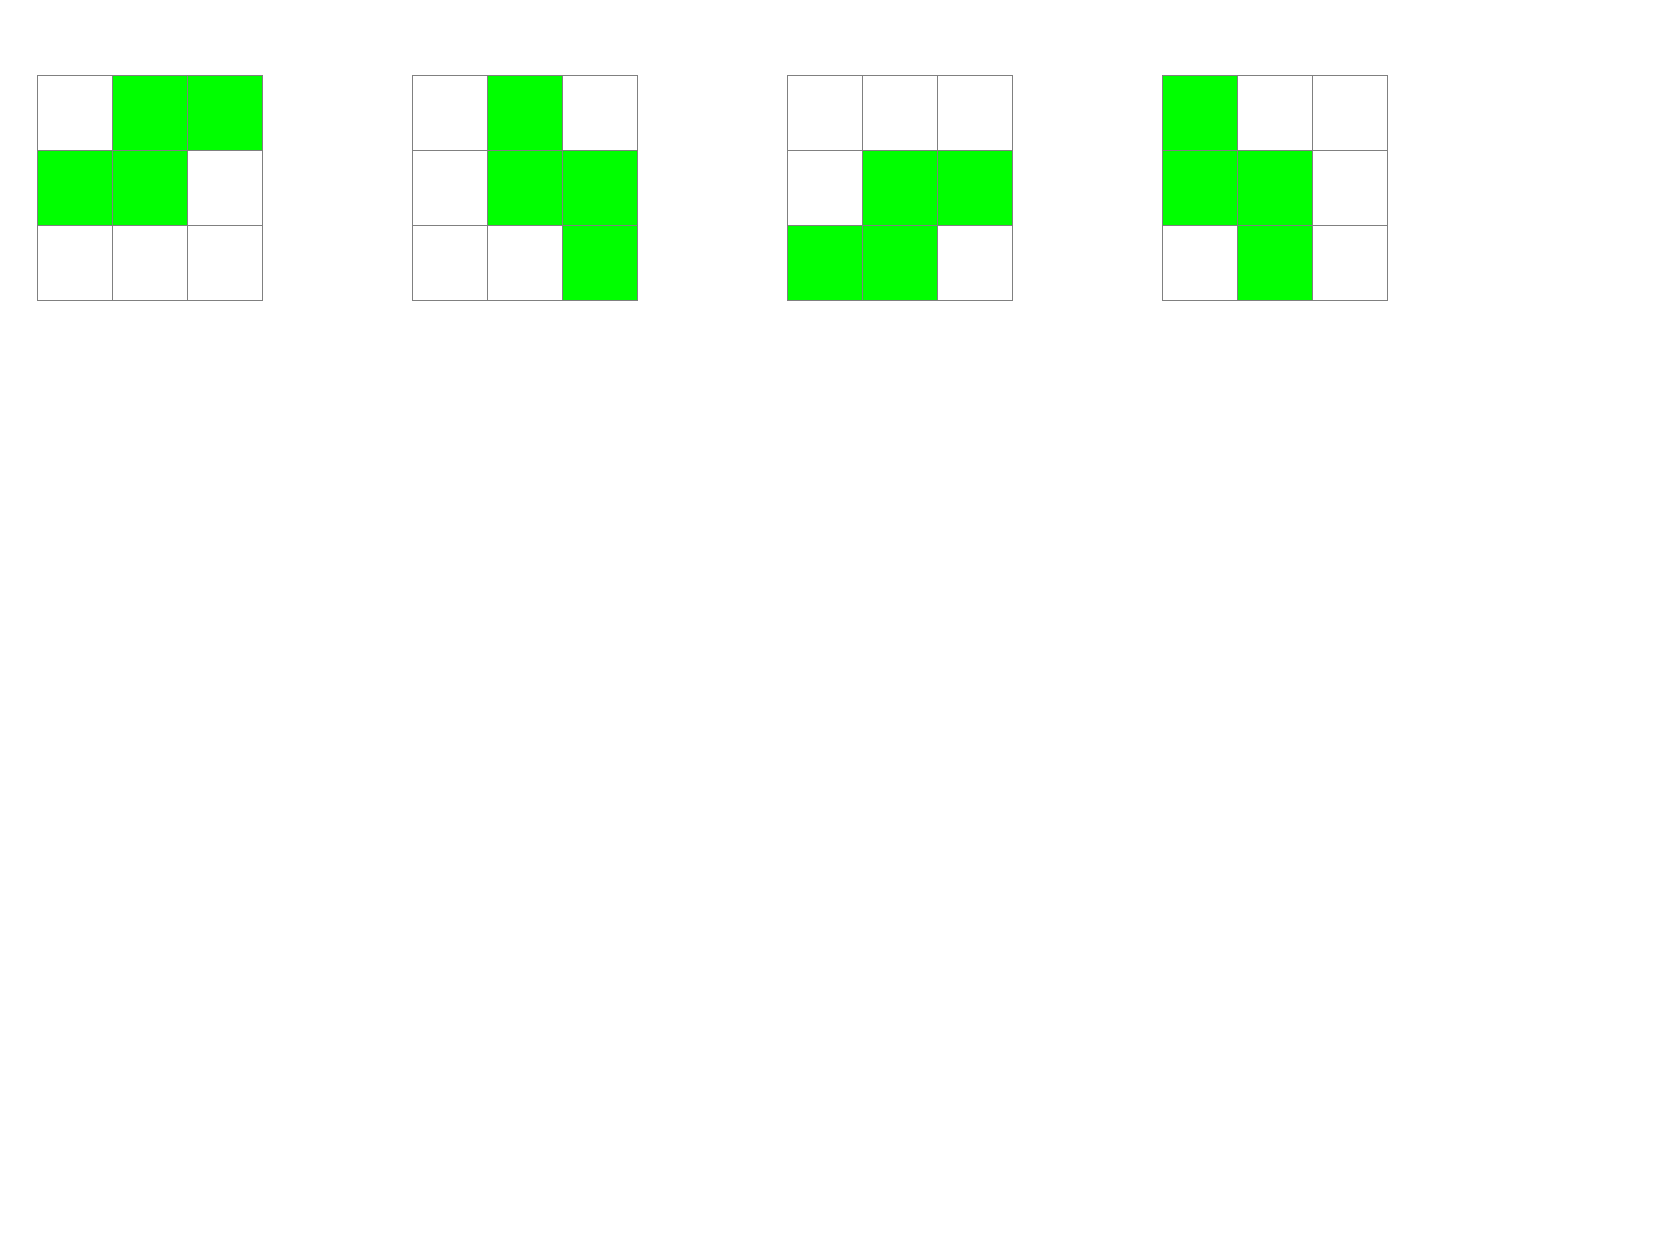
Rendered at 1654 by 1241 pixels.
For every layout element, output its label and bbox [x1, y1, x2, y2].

text_box [1162, 75, 1312, 301]
text_box [487, 75, 638, 301]
text_box [787, 150, 1013, 301]
text_box [37, 75, 263, 225]
